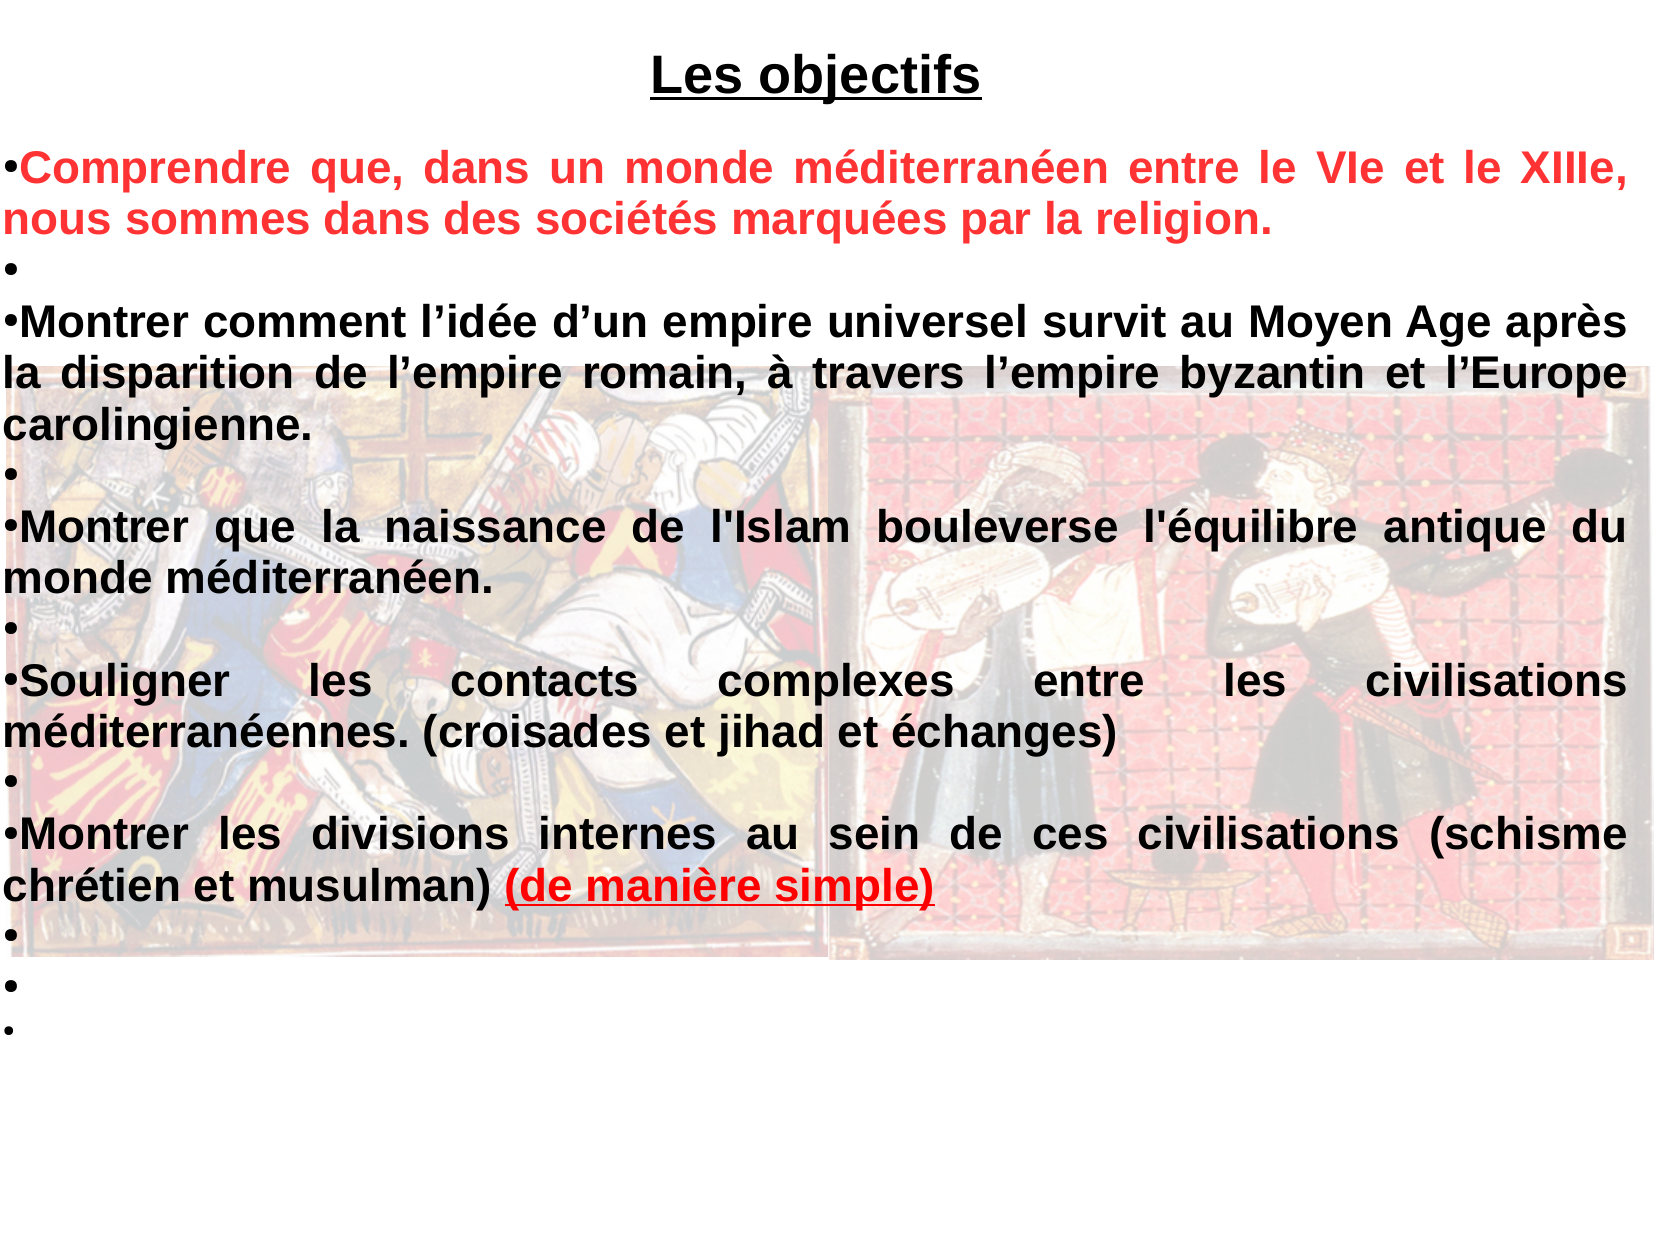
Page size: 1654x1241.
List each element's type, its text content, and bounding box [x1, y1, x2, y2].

text_box Les objectifs Comprendre que, dans un monde méditerranéen entre le VIe et le XIIIe, nous sommes dans des sociétés marquées par la religion. Montrer comment l’idée d’un empire universel survit au Moyen Age après la disparition de l’empire romain, à travers l’empire byzantin et l’Europe carolingienne. Montrer que la naissance de l'Islam bouleverse l'équilibre antique du monde méditerranéen. Souligner les contacts complexes entre les civilisations méditerranéennes. (croisades et jihad et échanges) Montrer les divisions internes au sein de ces civilisations (schisme chrétien et musulman) (de manière simple) [0, 0, 1654, 1175]
